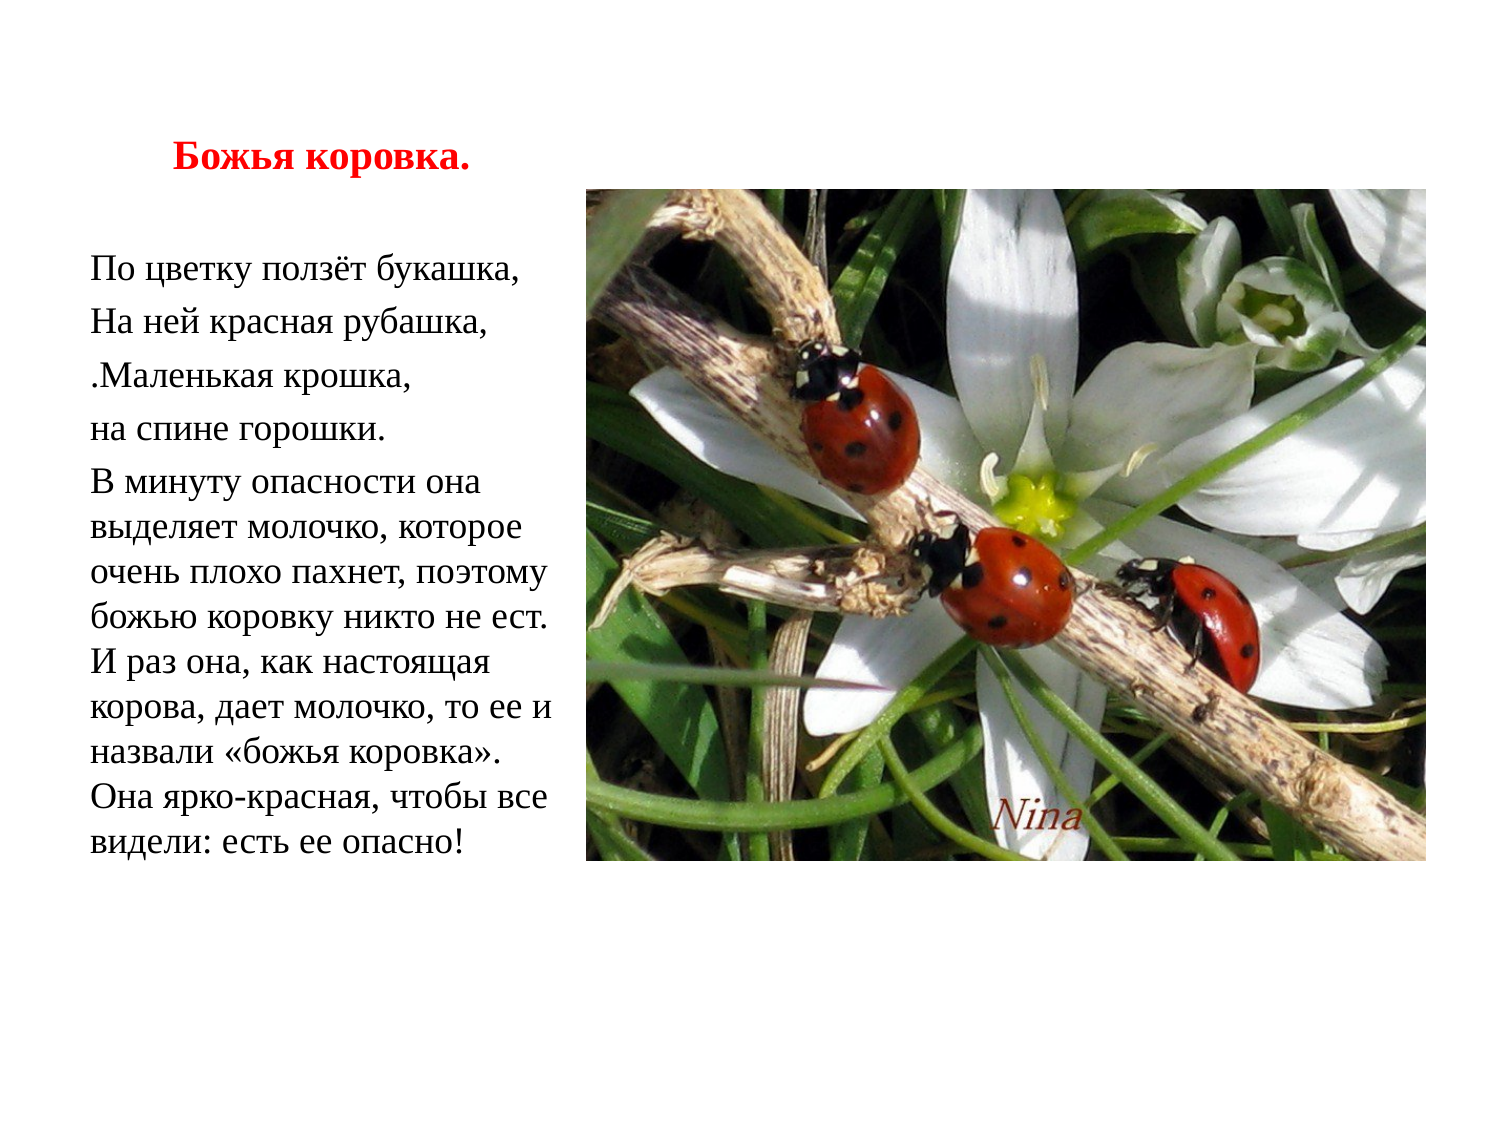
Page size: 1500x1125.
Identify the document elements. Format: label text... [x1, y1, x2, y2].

list По цветку ползёт букашка, На ней красная рубашка, .Маленькая крошка, на спине горошки. В минуту опасности она выделяет молочко, которое очень плохо пахнет, поэтому божью коровку никто не ест. И раз она, как настоящая корова, дает молочко, то ее и назвали «божья коровка». Она ярко-красная, чтобы все видели: есть ее опасно! [75, 235, 569, 1005]
picture [586, 189, 1426, 861]
title Божья коровка. [75, 44, 569, 235]
